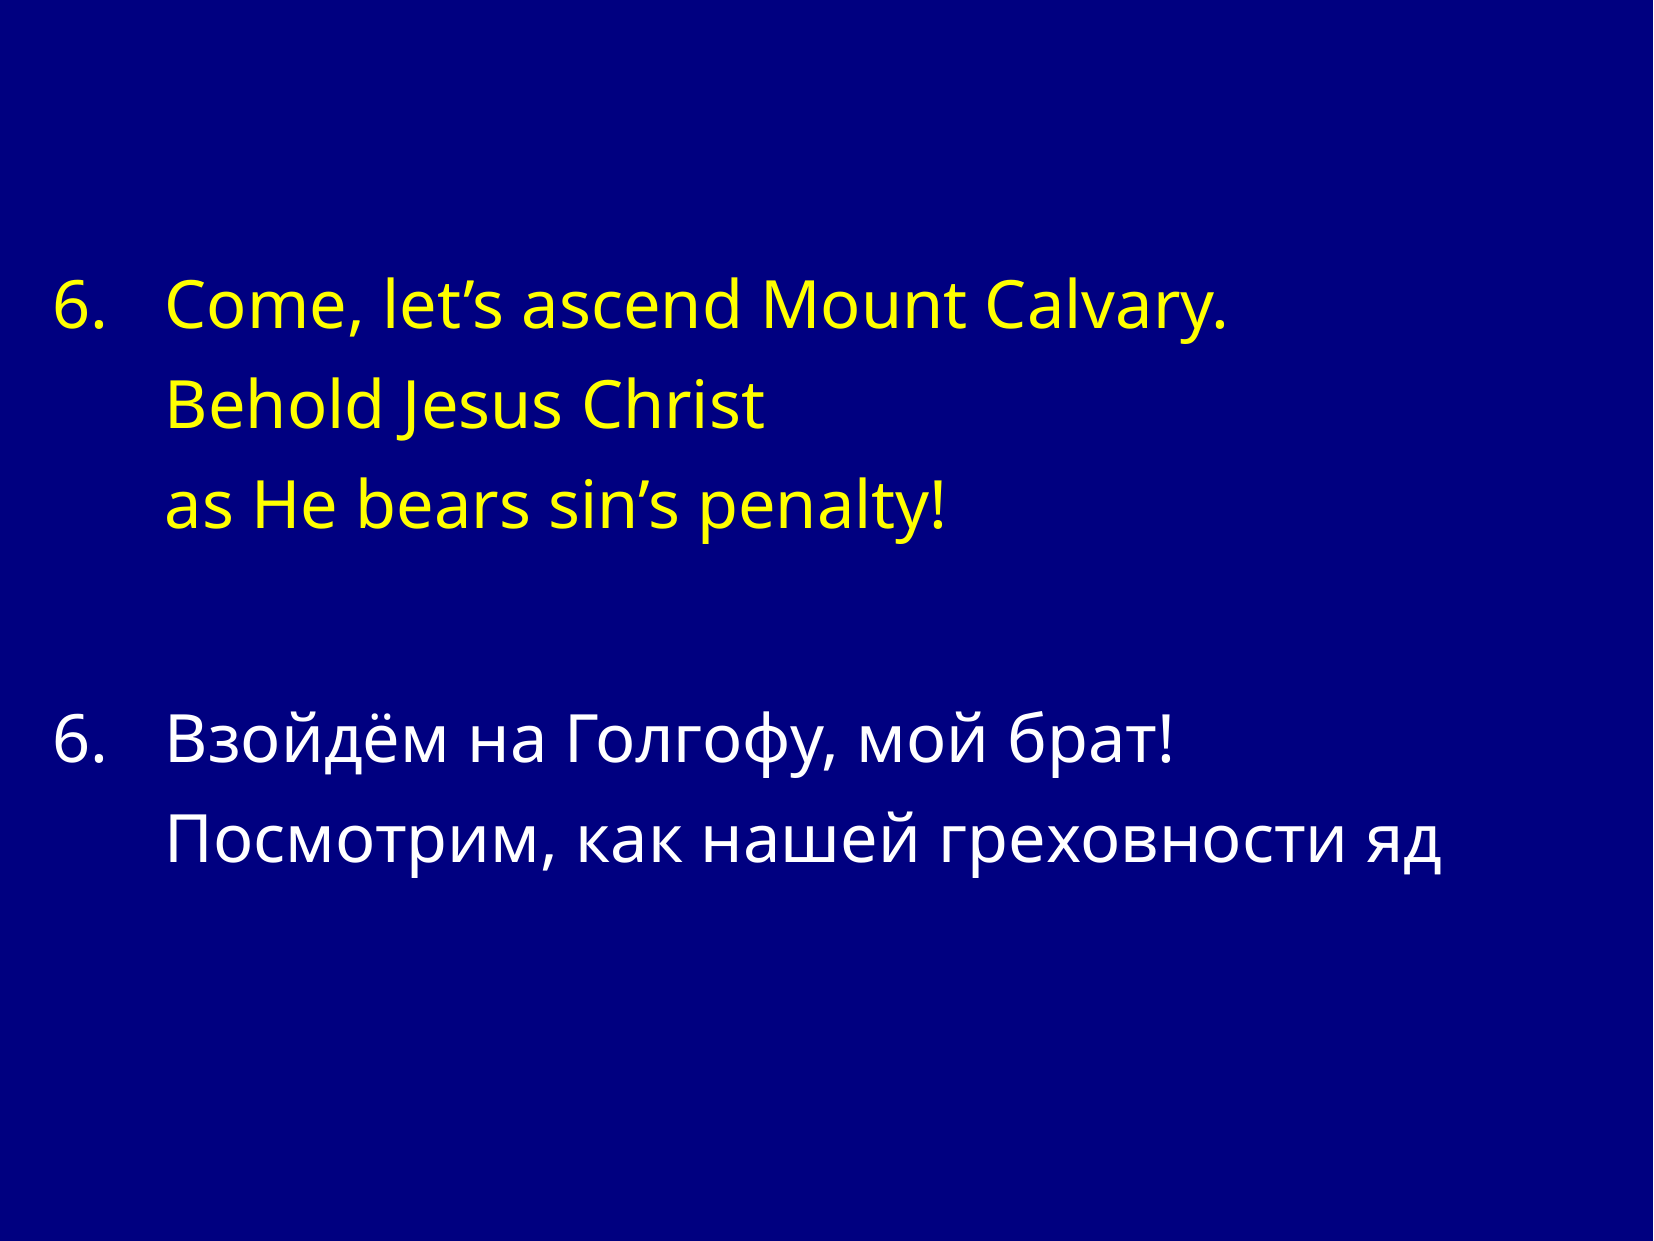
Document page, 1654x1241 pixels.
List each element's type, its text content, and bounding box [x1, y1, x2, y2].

text_box 6. Come, let’s ascend Mount Calvary. Behold Jesus Christ as He bears sin’s penalty! [37, 150, 1653, 638]
text_box 6. Взойдём на Голгофу, мой брат! Посмотрим, как нашей греховности яд [37, 675, 1653, 1163]
